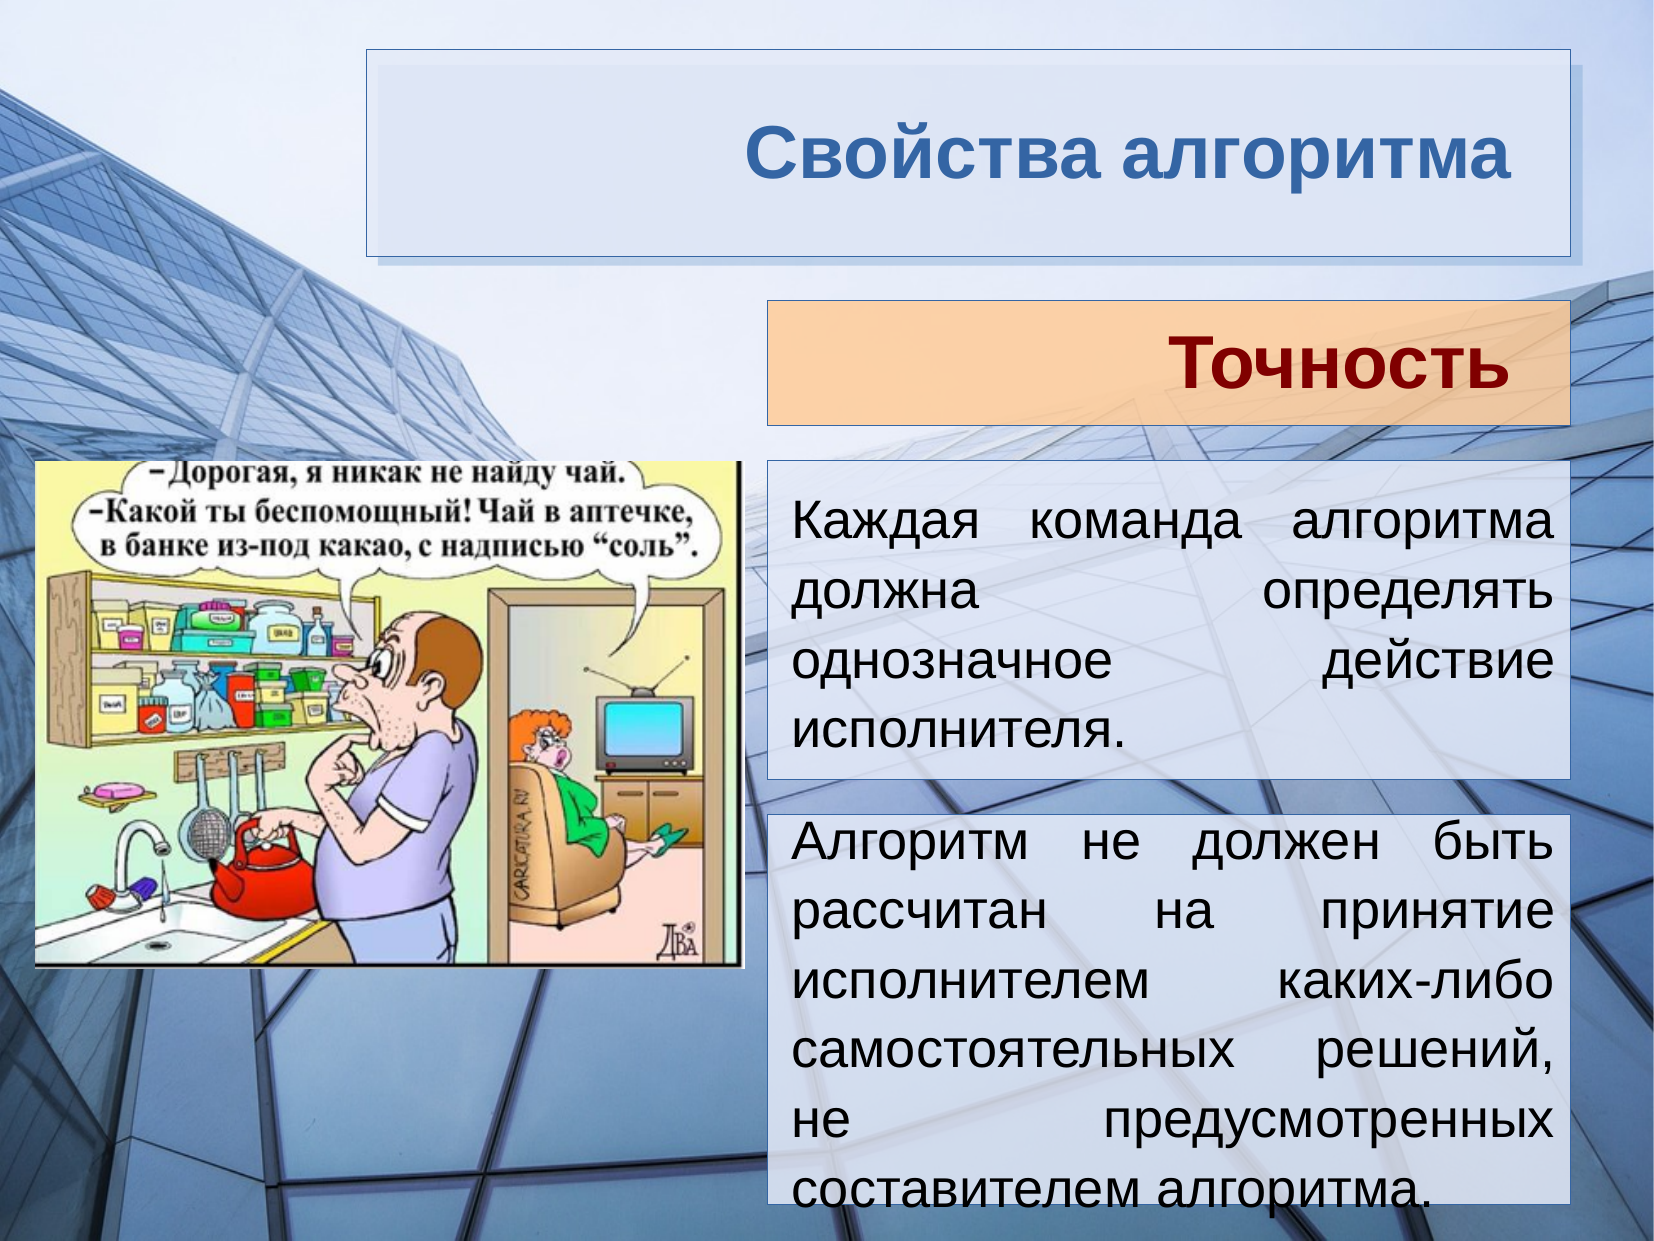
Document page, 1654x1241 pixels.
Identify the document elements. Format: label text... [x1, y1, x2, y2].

text_box Каждая команда алгоритма должна определять однозначное действие исполнителя. [767, 460, 1571, 780]
picture [0, 0, 1654, 1241]
title Точность [767, 300, 1571, 426]
text_box Алгоритм не должен быть рассчитан на принятие исполнителем каких-либо самостоятельных решений, не предусмотренных составителем алгоритма. [767, 814, 1571, 1205]
text_box [377, 64, 1583, 266]
title Свойства алгоритма [366, 49, 1571, 257]
